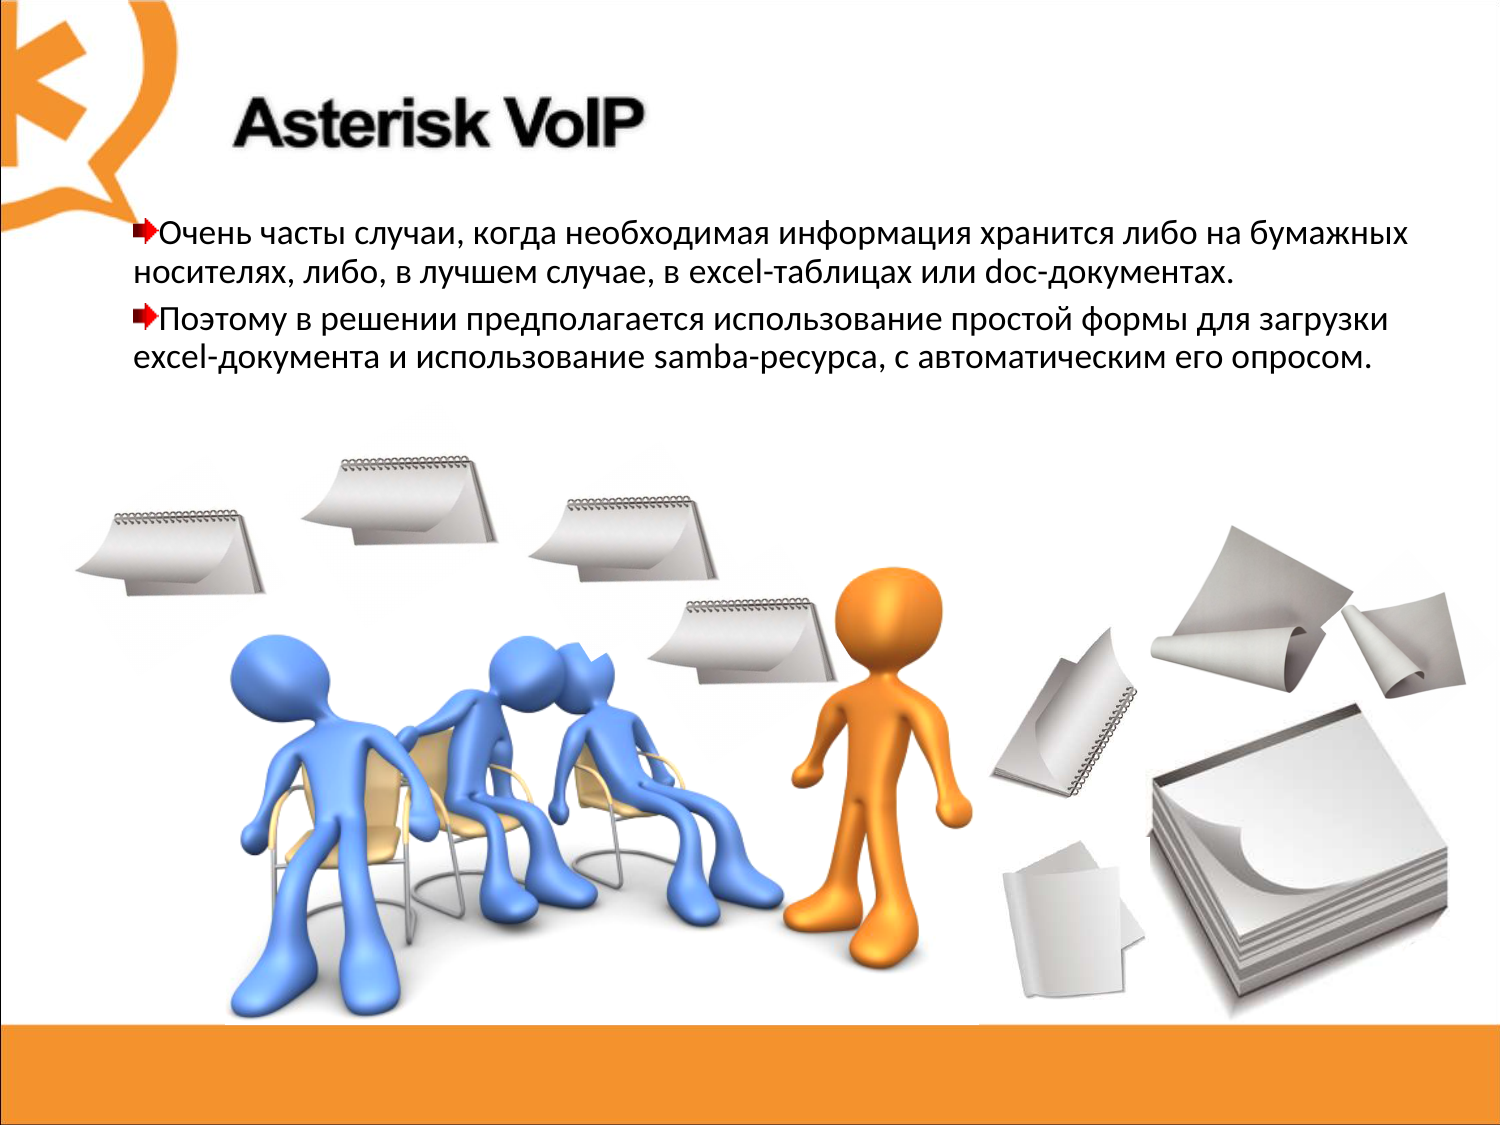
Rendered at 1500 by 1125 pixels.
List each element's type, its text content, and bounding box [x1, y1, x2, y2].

picture [0, 0, 1500, 1125]
text_box Очень часты случаи, когда необходимая информация хранится либо на бумажных носителях, либо, в лучшем случае, в excel-таблицах или doc-документах. Поэтому в решении предполагается использование простой формы для загрузки excel-документа и использование samba-ресурса, с автоматическим его опросом. [118, 206, 1481, 461]
